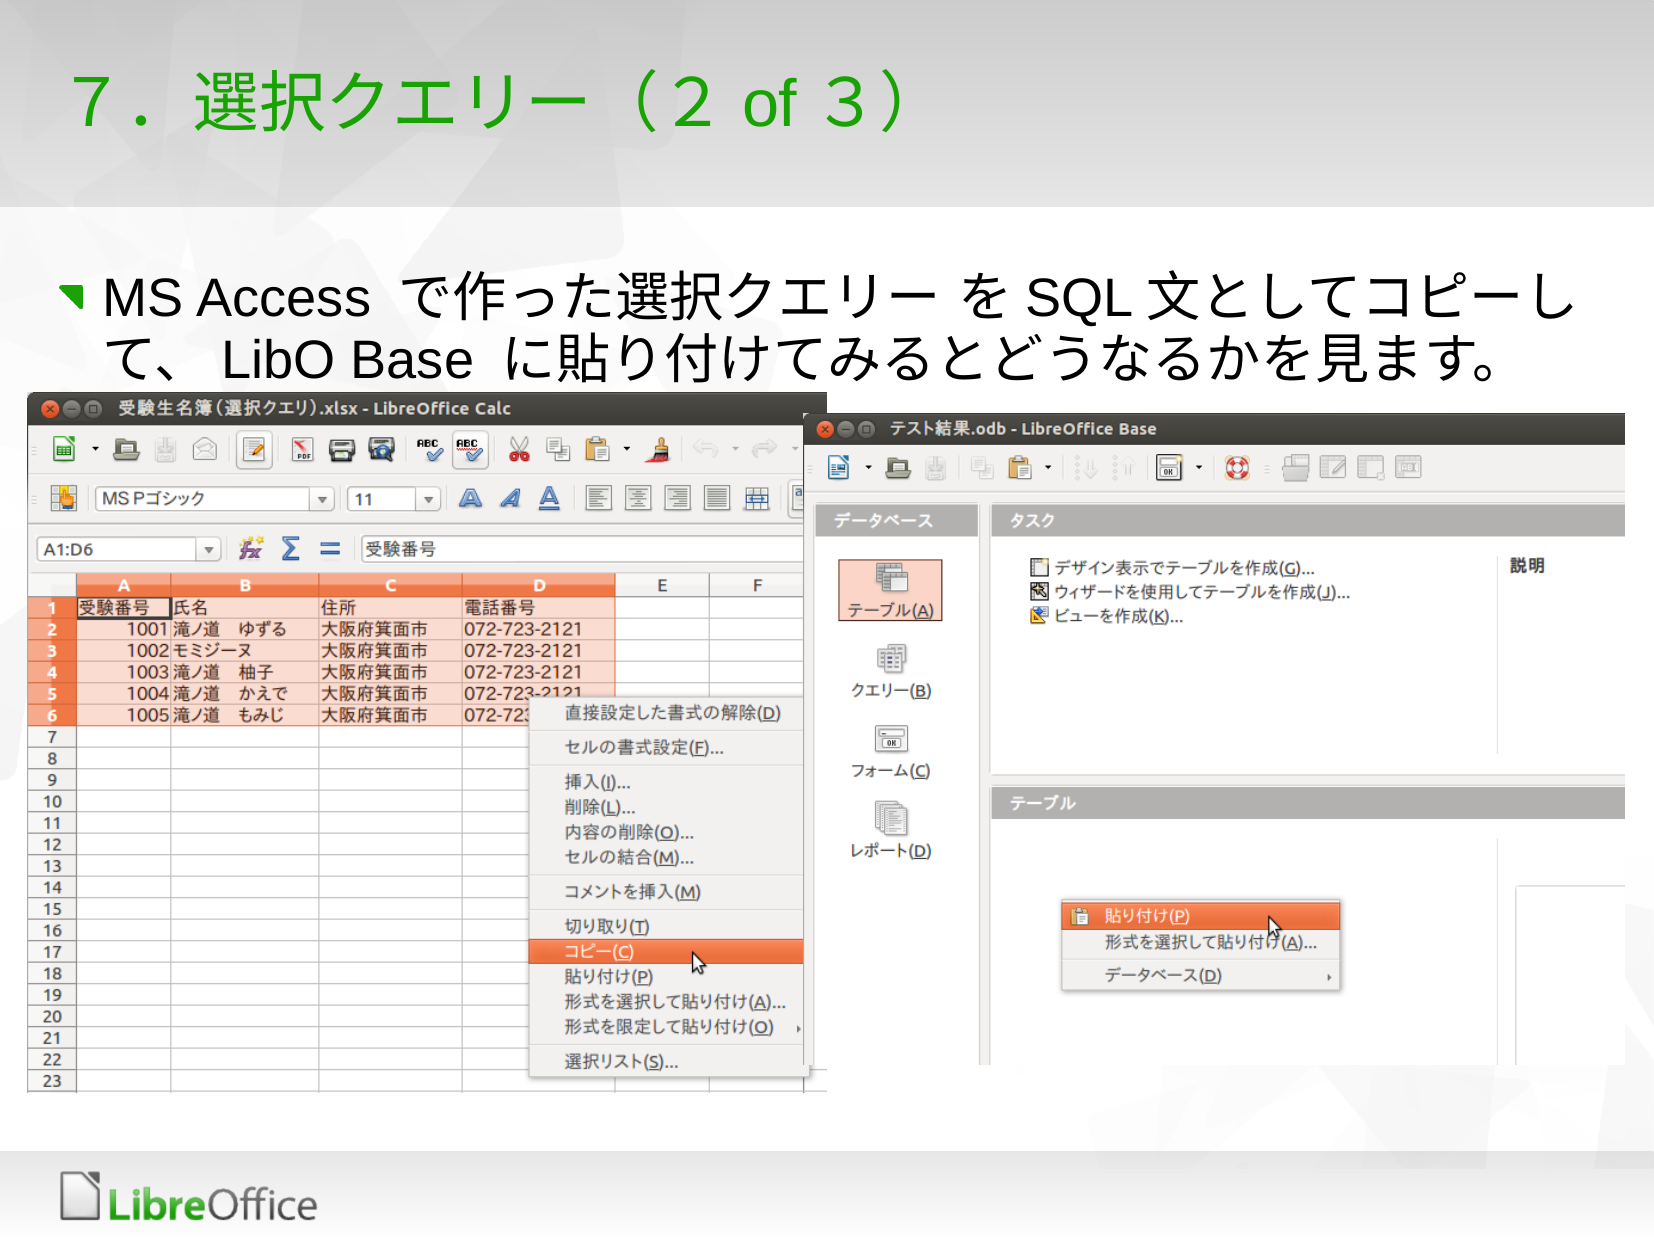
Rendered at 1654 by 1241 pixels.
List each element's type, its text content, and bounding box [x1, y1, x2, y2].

title ７．選択クエリー（２of３） [59, 29, 1595, 178]
list MS Access で作った選択クエリー をSQL文としてコピーして、LibO Base に貼り付けてみるとどうなるかを見ます。 [59, 265, 1595, 413]
picture [41, 1152, 337, 1240]
picture [0, 0, 1654, 1169]
